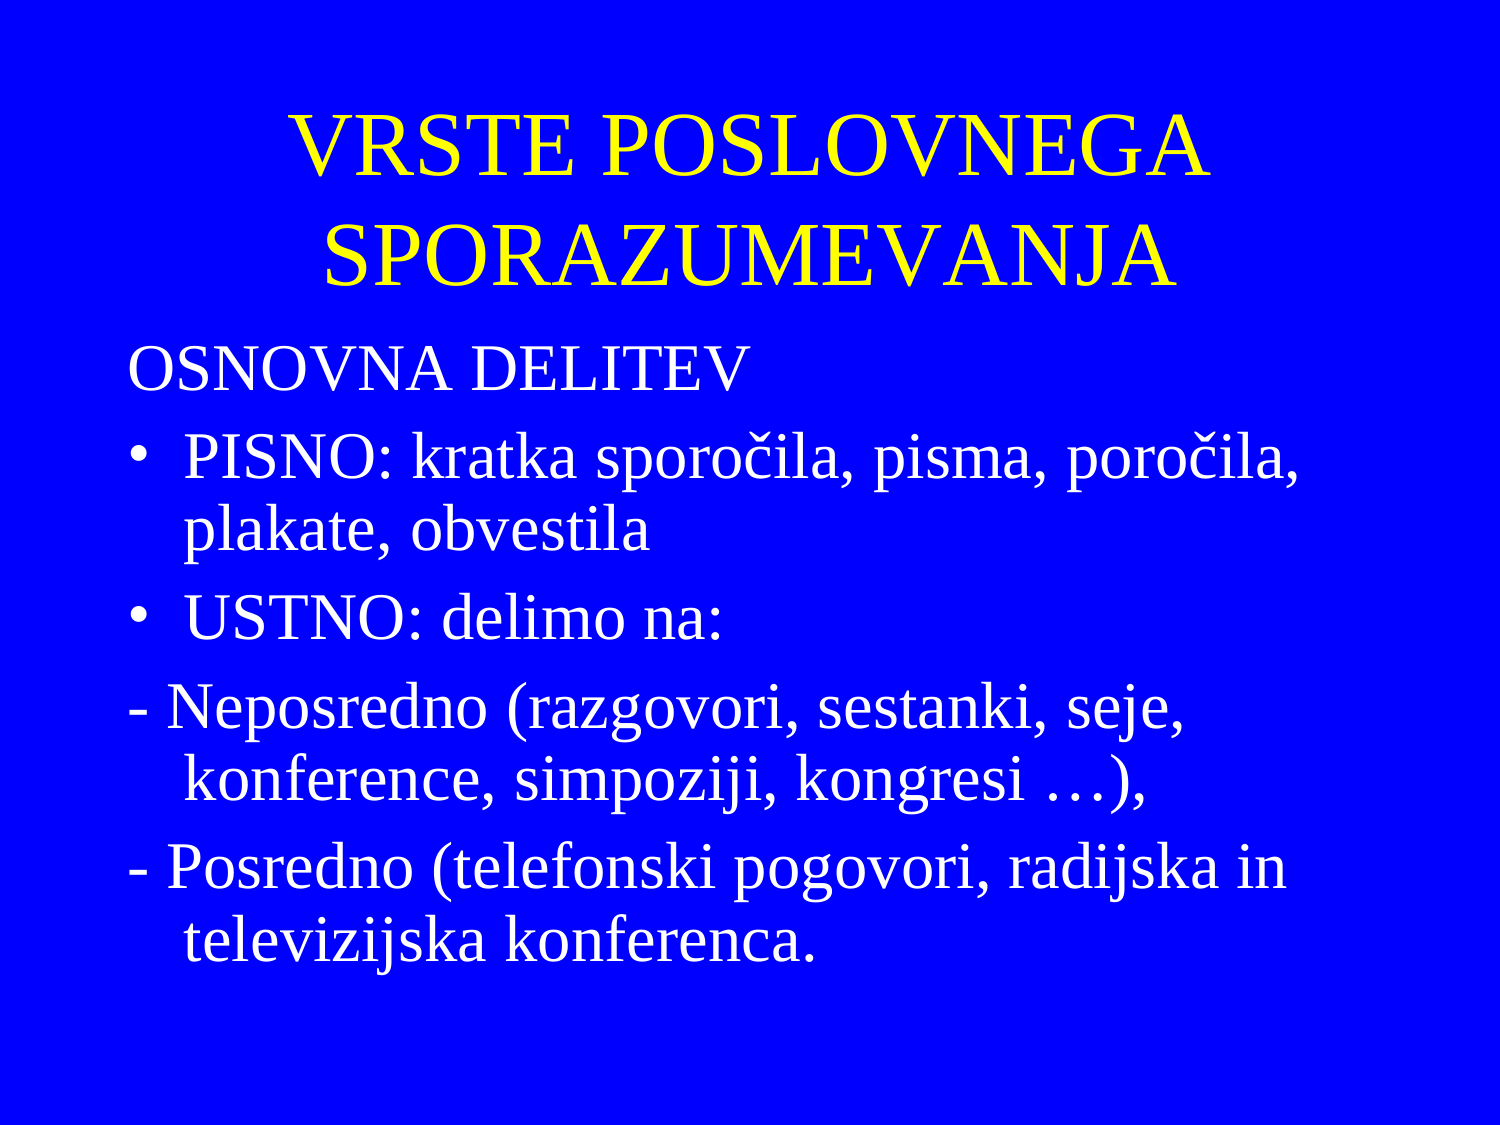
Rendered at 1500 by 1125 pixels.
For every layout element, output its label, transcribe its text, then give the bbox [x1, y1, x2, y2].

list OSNOVNA DELITEV PISNO: kratka sporočila, pisma, poročila, plakate, obvestila USTNO: delimo na: - Neposredno (razgovori, sestanki, seje, konference, simpoziji, kongresi …), - Posredno (telefonski pogovori, radijska in televizijska konferenca. [112, 324, 1388, 1071]
title VRSTE POSLOVNEGA SPORAZUMEVANJA [112, 76, 1388, 312]
